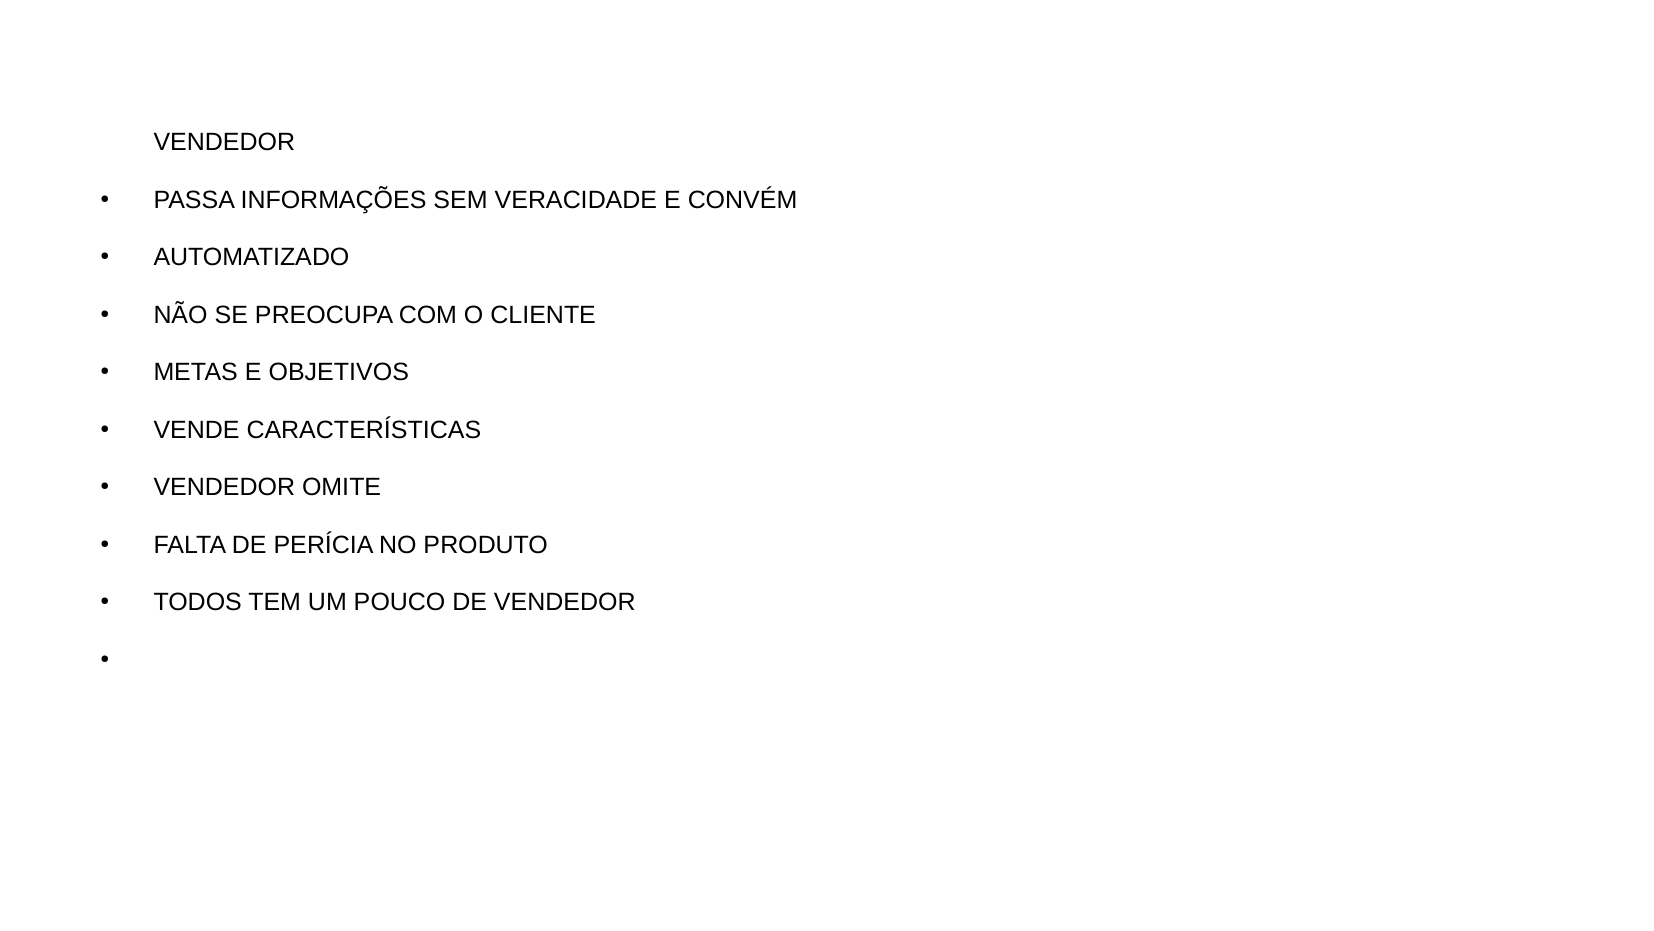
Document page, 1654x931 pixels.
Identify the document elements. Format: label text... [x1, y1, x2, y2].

list VENDEDOR PASSA INFORMAÇÕES SEM VERACIDADE E CONVÉM AUTOMATIZADO NÃO SE PREOCUPA COM O CLIENTE METAS E OBJETIVOS VENDE CARACTERÍSTICAS VENDEDOR OMITE FALTA DE PERÍCIA NO PRODUTO TODOS TEM UM POUCO DE VENDEDOR [82, 23, 1571, 758]
